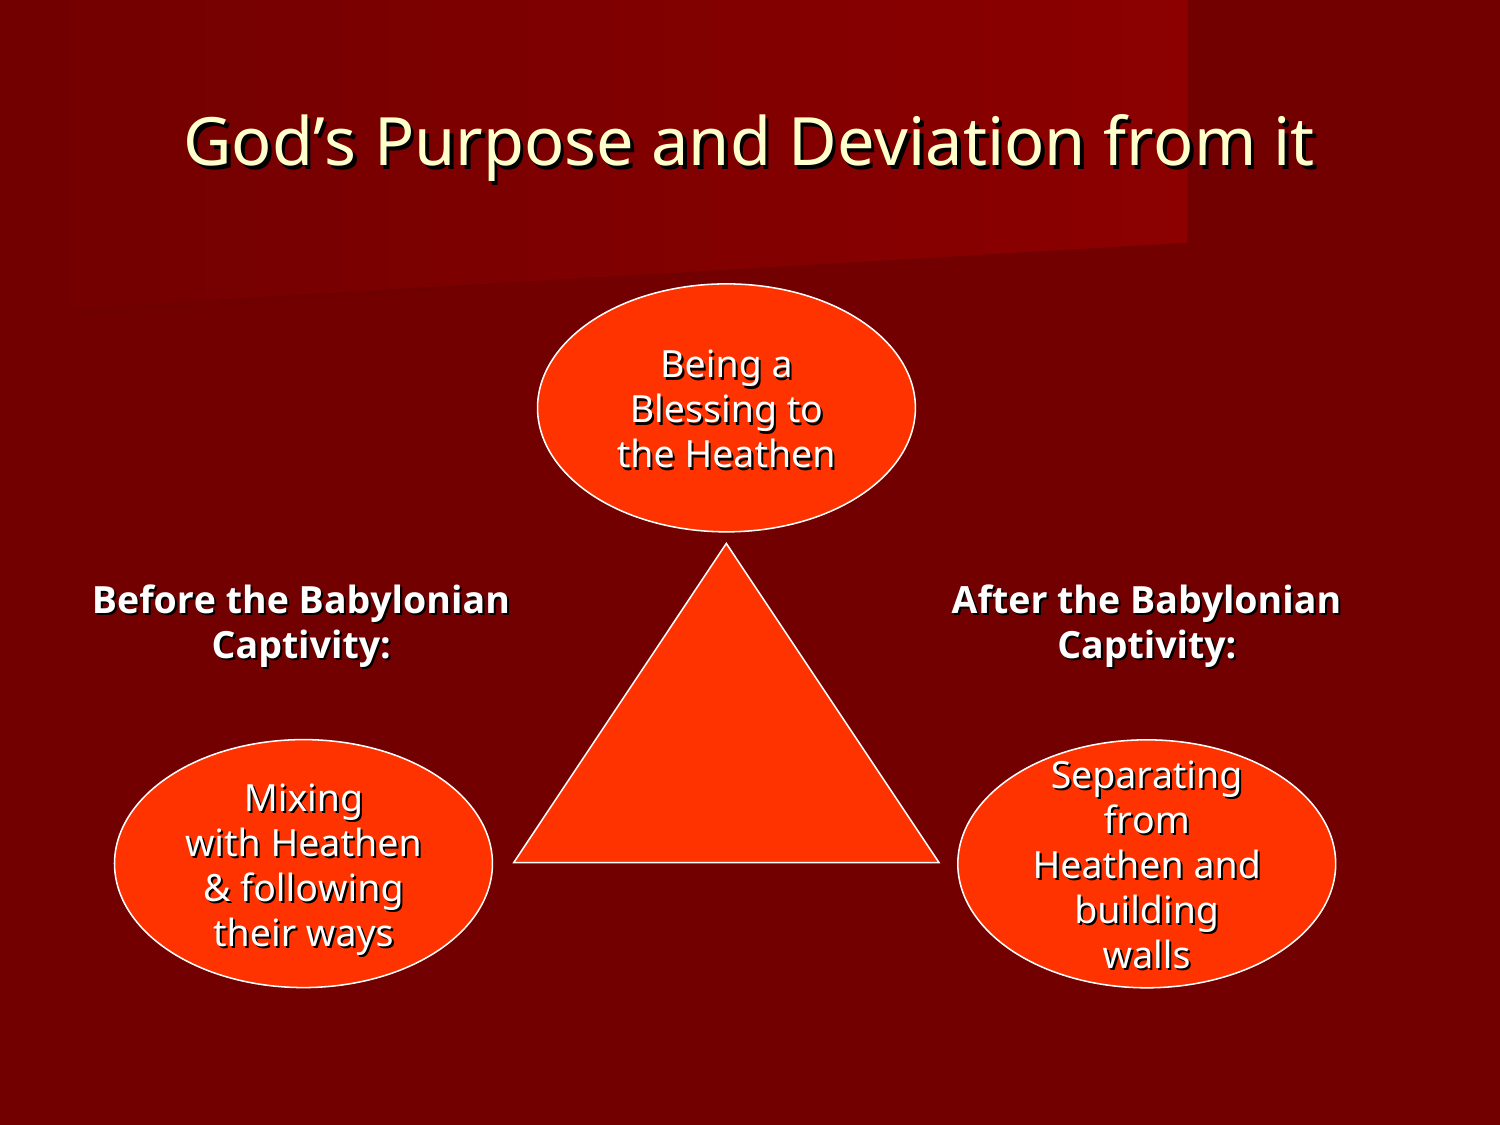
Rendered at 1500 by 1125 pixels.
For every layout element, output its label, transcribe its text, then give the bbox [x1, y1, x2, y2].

title God’s Purpose and Deviation from it [75, 45, 1426, 233]
text_box Mixing with Heathen & following their ways [114, 739, 493, 988]
text_box Separating from Heathen and building walls [957, 739, 1336, 988]
text_box Being a Blessing to the Heathen [537, 283, 916, 532]
text_box Before the Babylonian Captivity: [76, 568, 526, 674]
text_box After the Babylonian Captivity: [922, 568, 1372, 674]
text_box [513, 543, 939, 863]
